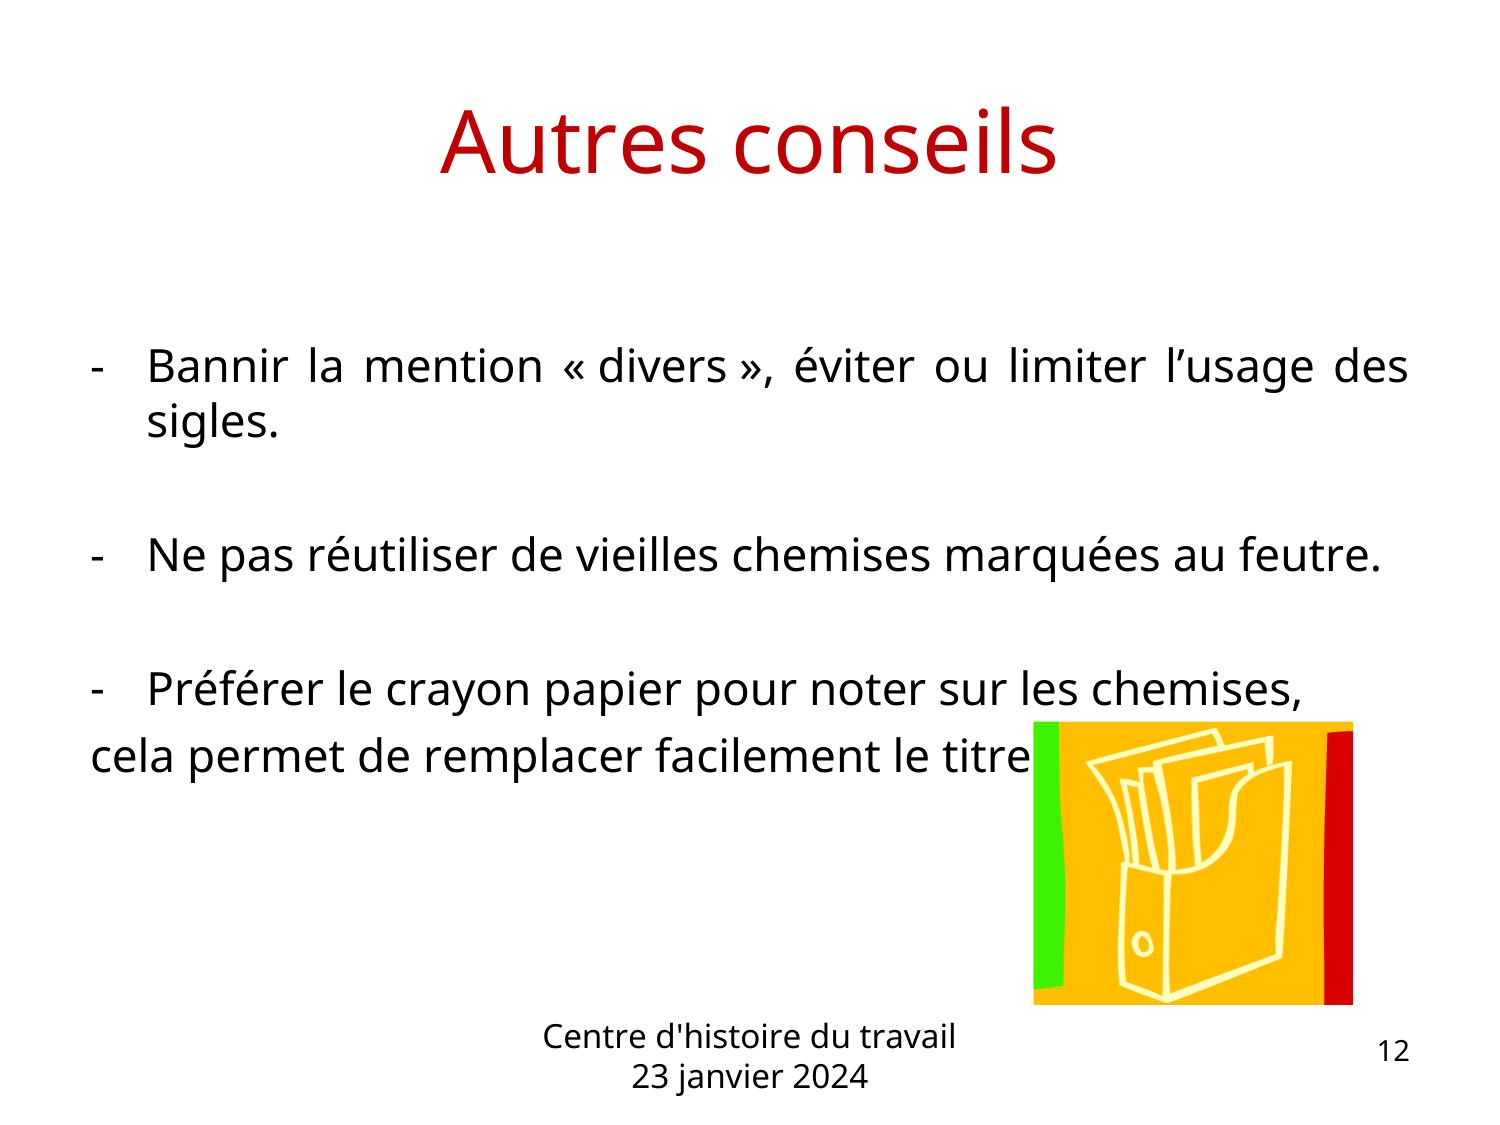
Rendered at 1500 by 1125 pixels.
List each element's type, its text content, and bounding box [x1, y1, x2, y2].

text_box Centre d'histoire du travail 23 janvier 2024 [512, 1007, 988, 1086]
text_box Bannir la mention « divers », éviter ou limiter l’usage des sigles. Ne pas réutiliser de vieilles chemises marquées au feutre. Préférer le crayon papier pour noter sur les chemises, cela permet de remplacer facilement le titre. [75, 262, 1426, 1005]
text_box <numéro> [1074, 1024, 1426, 1103]
picture [1033, 721, 1353, 1005]
text_box Autres conseils [75, 45, 1426, 233]
